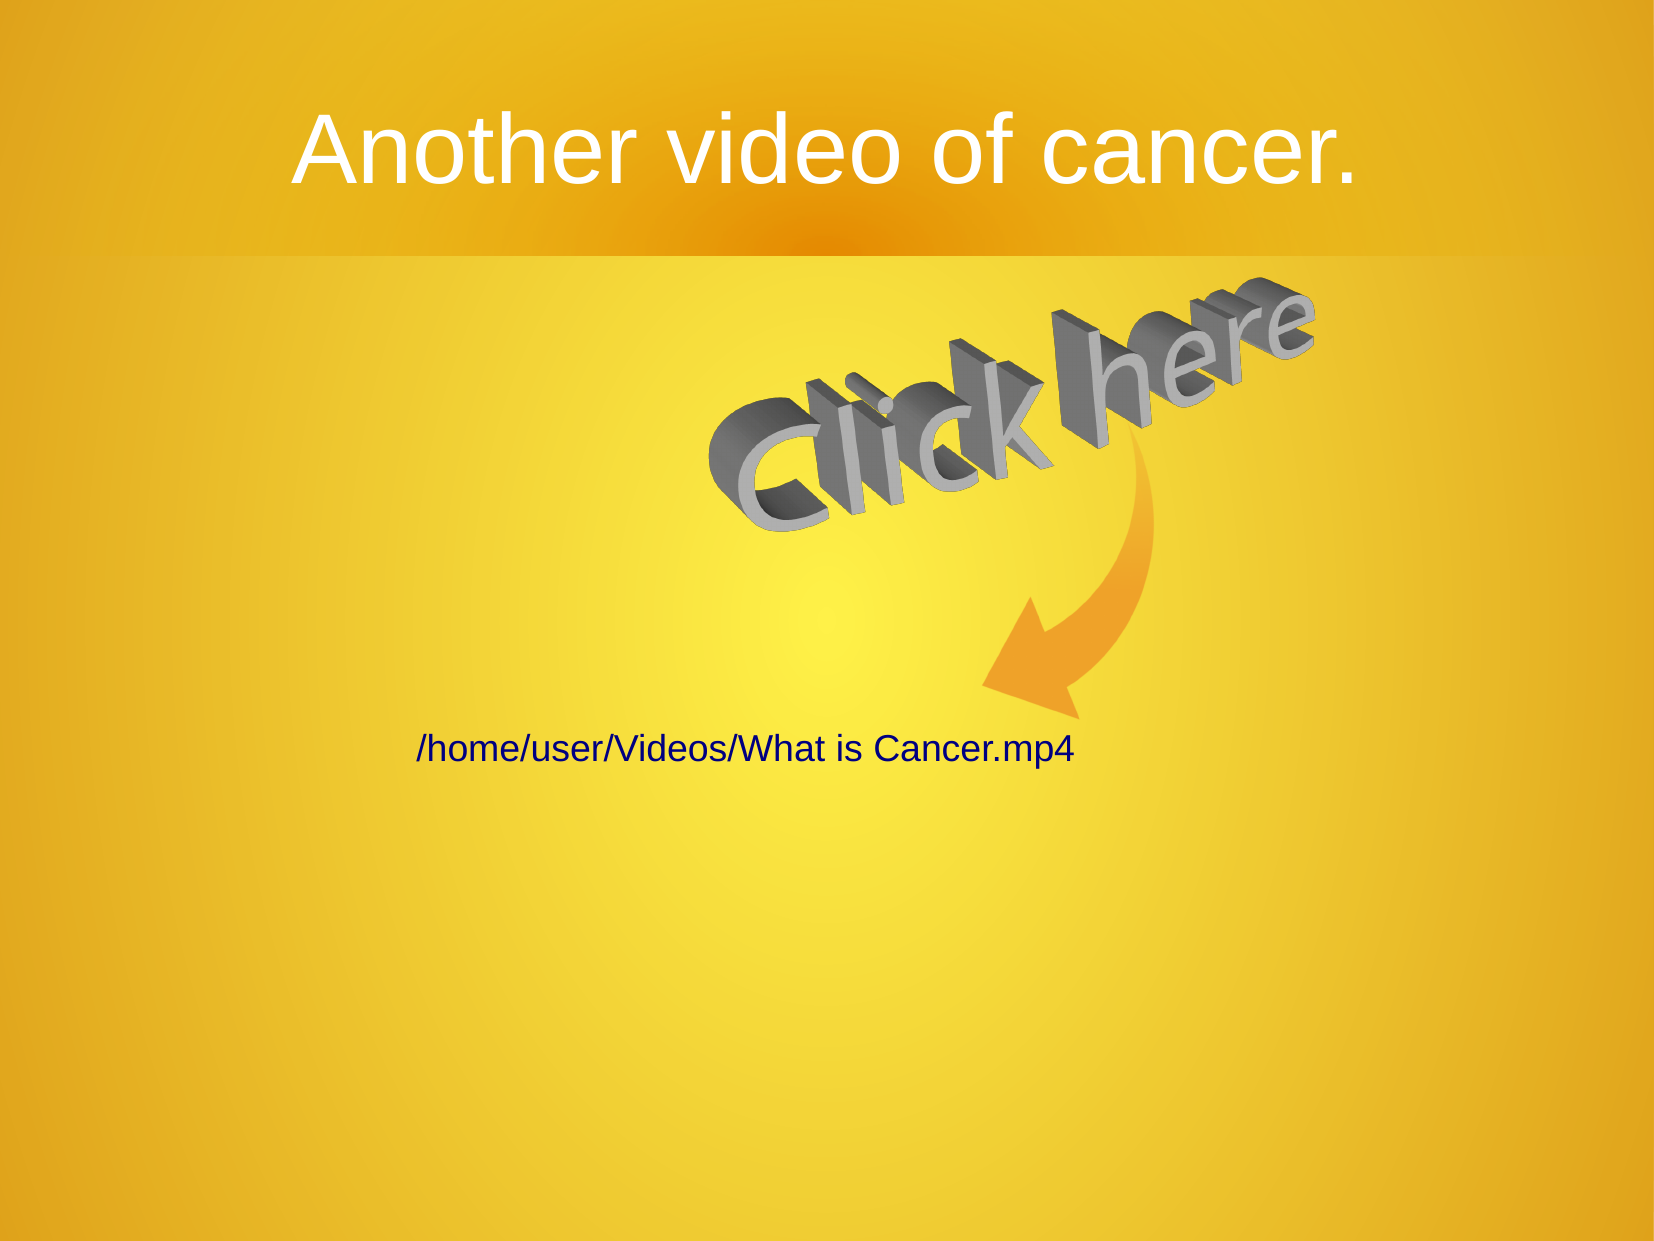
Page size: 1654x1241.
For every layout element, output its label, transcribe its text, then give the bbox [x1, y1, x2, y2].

picture [909, 413, 1222, 751]
text_box /home/user/Videos/What is Cancer.mp4 [401, 720, 1536, 791]
title Another video of cancer. [82, 47, 1571, 252]
